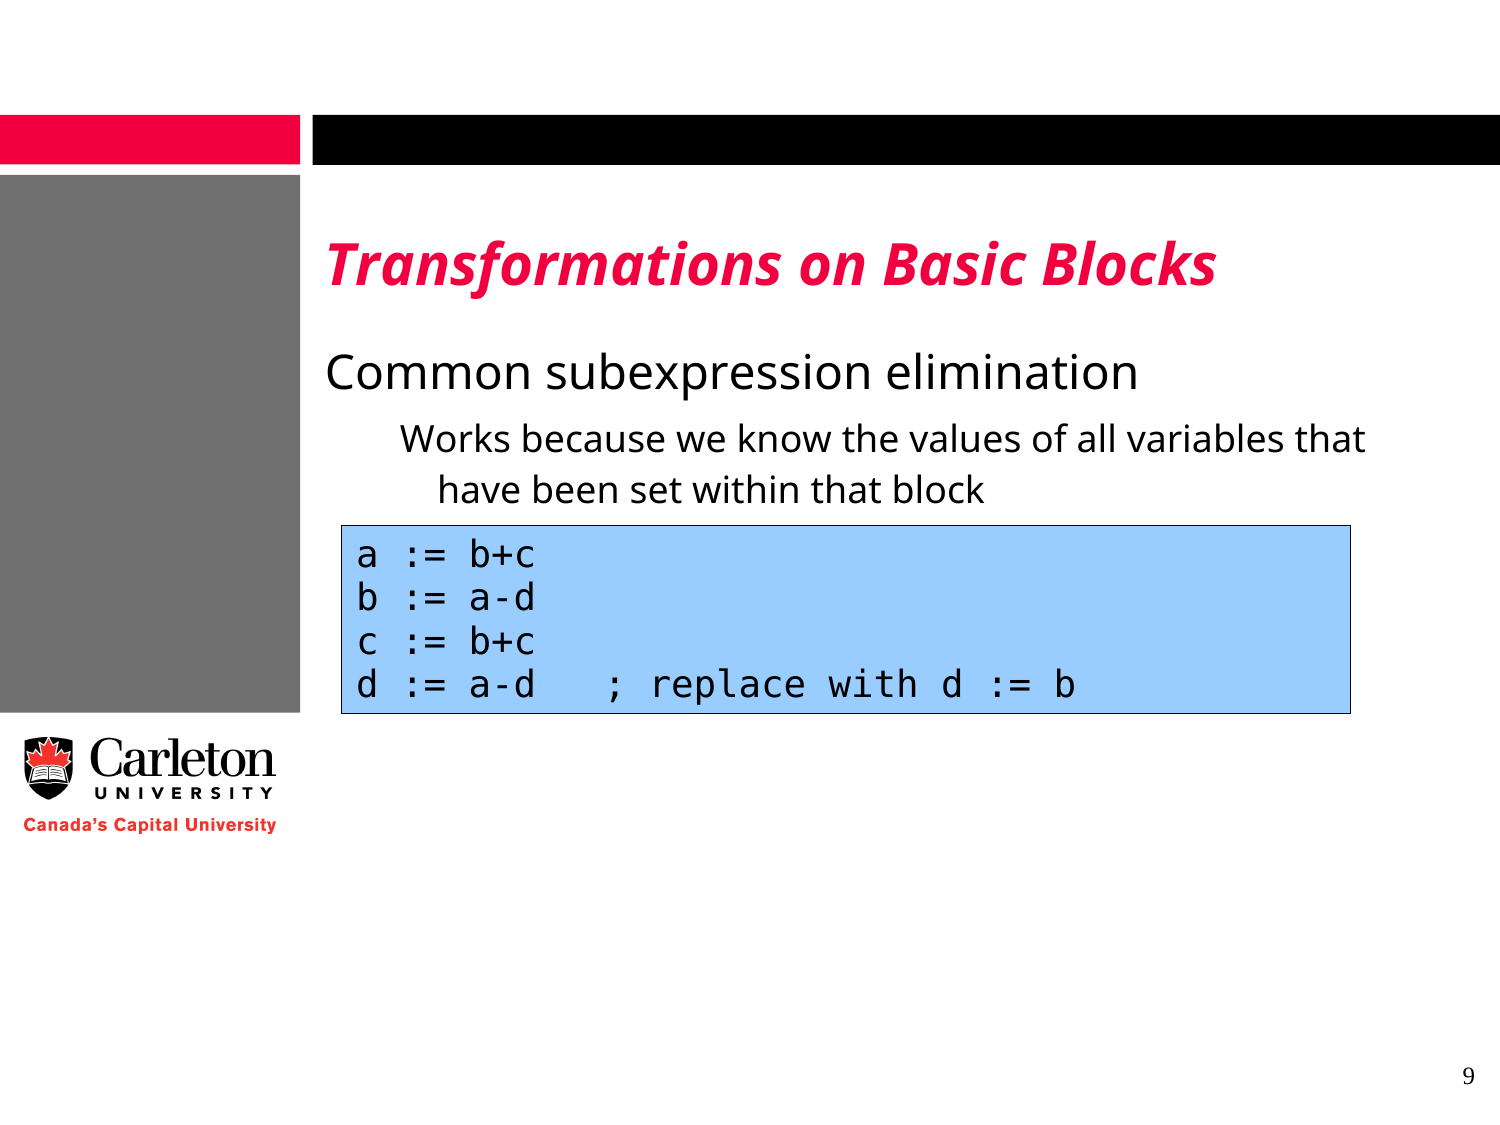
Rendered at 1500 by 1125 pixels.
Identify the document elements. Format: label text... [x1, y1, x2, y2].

picture [24, 737, 276, 834]
list Common subexpression elimination Works because we know the values of all variables that have been set within that block [324, 324, 1450, 1036]
title Transformations on Basic Blocks [324, 194, 1450, 324]
text_box a := b+c b := a-d c := b+c d := a-d ; replace with d := b [341, 525, 1351, 714]
